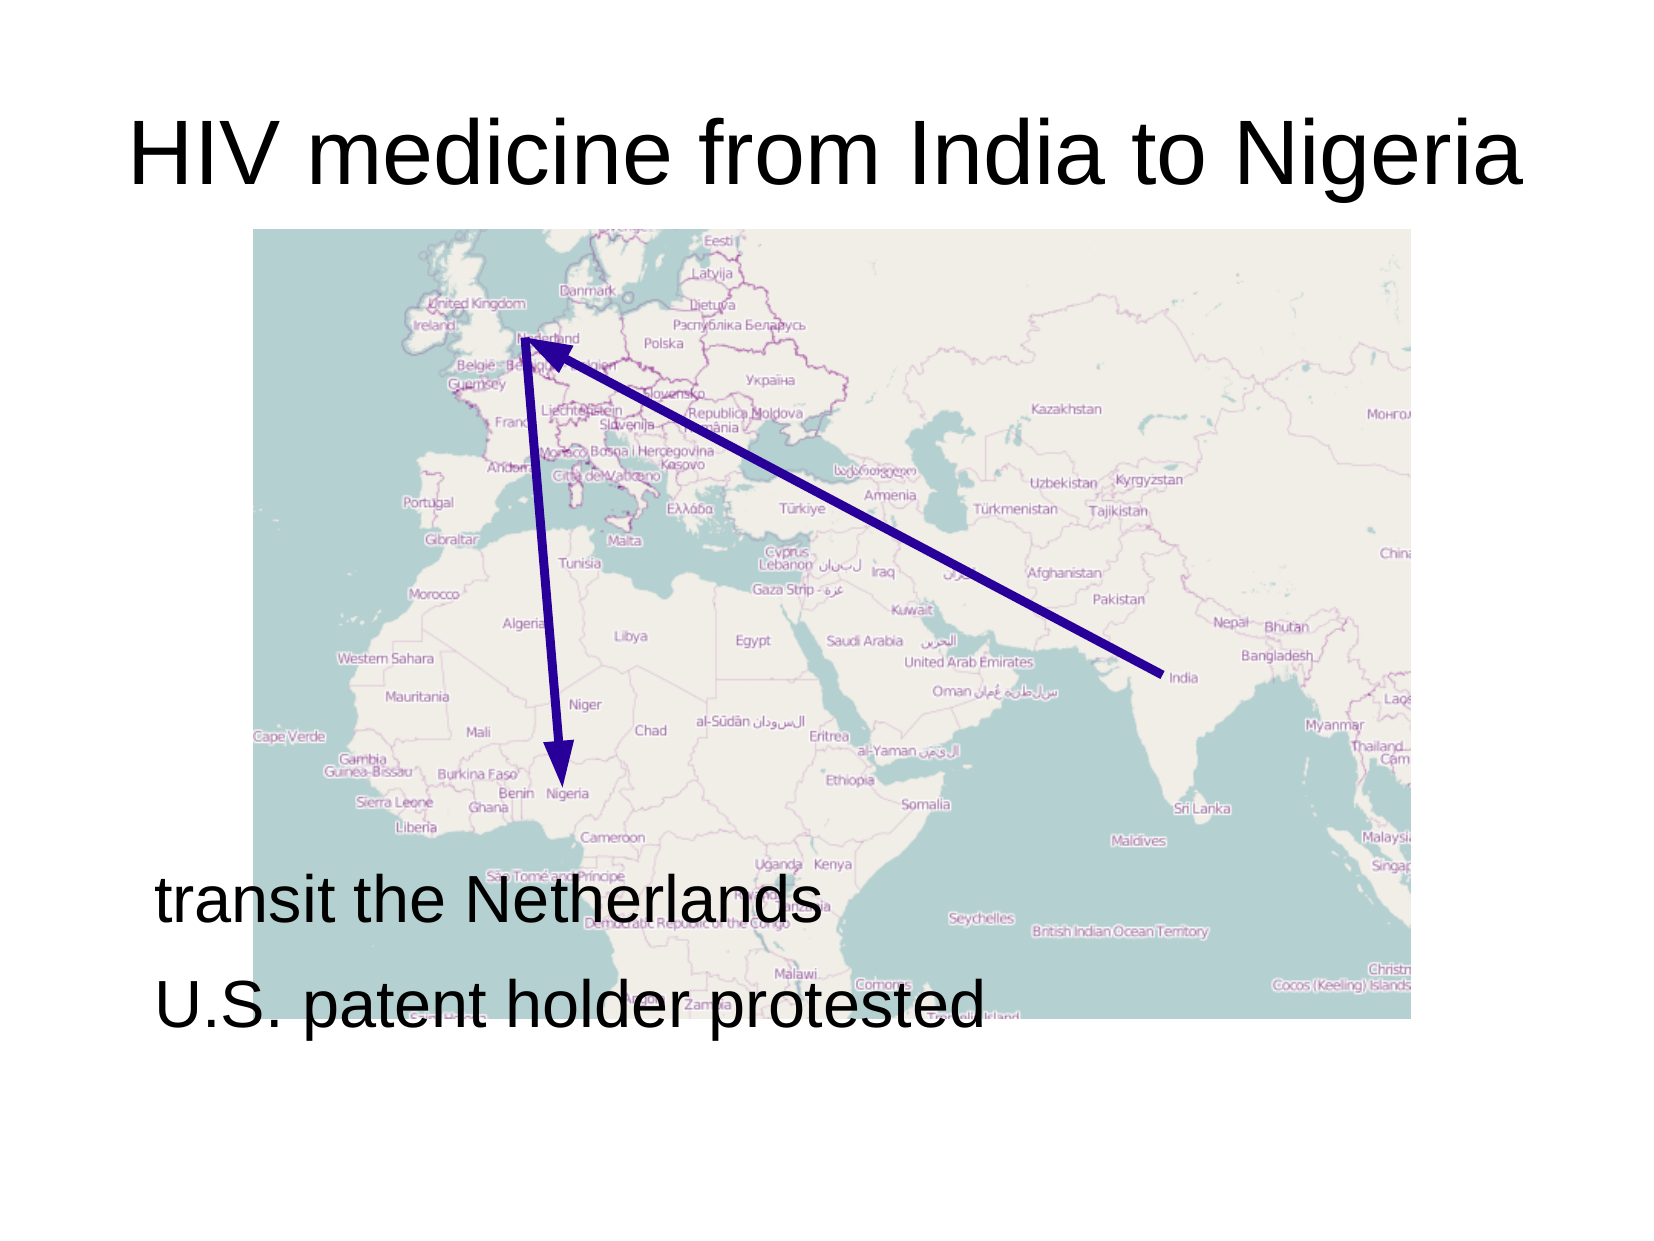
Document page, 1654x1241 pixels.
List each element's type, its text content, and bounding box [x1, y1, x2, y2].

title HIV medicine from India to Nigeria [82, 49, 1571, 257]
list transit the Netherlands U.S. patent holder protested [136, 862, 1538, 1088]
picture [253, 257, 1411, 862]
